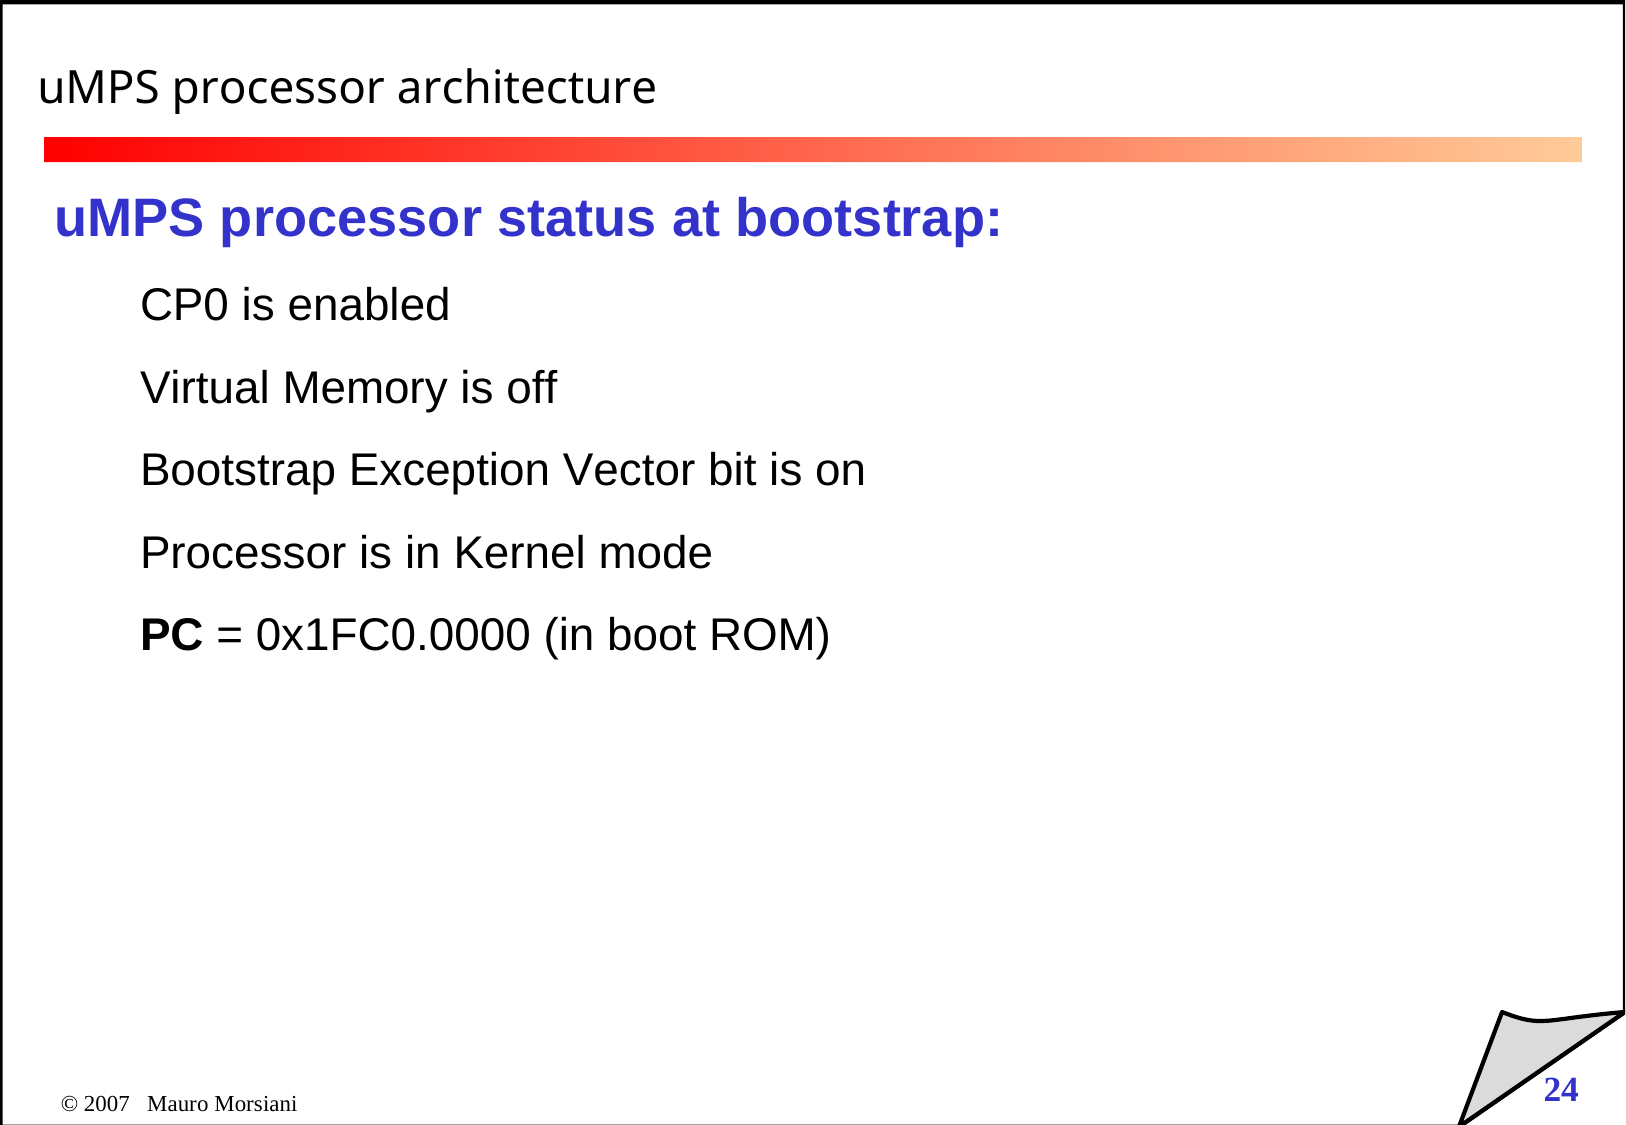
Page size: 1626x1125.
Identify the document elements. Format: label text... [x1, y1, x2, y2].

list uMPS processor status at bootstrap: CP0 is enabled Virtual Memory is off Bootstrap Exception Vector bit is on Processor is in Kernel mode PC = 0x1FC0.0000 (in boot ROM) [54, 187, 1571, 1124]
title uMPS processor architecture [37, 44, 1588, 131]
